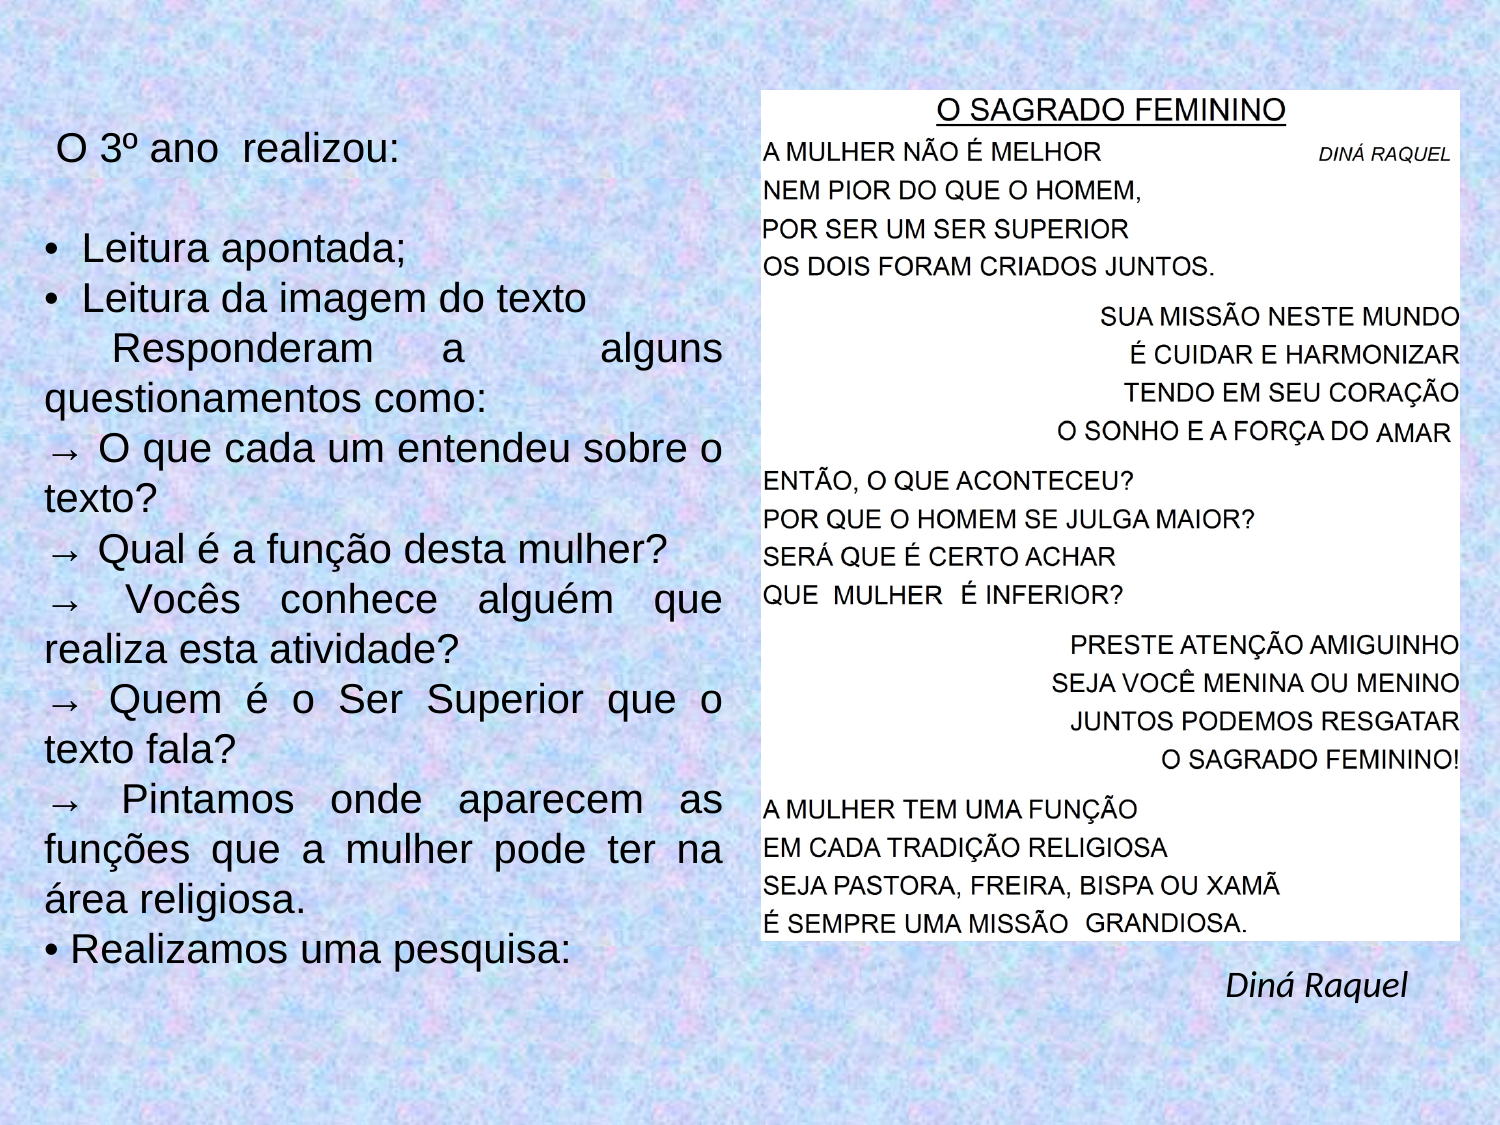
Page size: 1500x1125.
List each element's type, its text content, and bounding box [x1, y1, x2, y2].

text_box O 3º ano realizou: • Leitura apontada; • Leitura da imagem do texto Responderam a alguns questionamentos como: → O que cada um entendeu sobre o texto? → Qual é a função desta mulher? → Vocês conhece alguém que realiza esta atividade? → Quem é o Ser Superior que o texto fala? → Pintamos onde aparecem as funções que a mulher pode ter na área religiosa. • Realizamos uma pesquisa: [29, 113, 739, 1030]
text_box Diná Raquel [1210, 952, 1441, 1013]
picture [0, 0, 1500, 1125]
